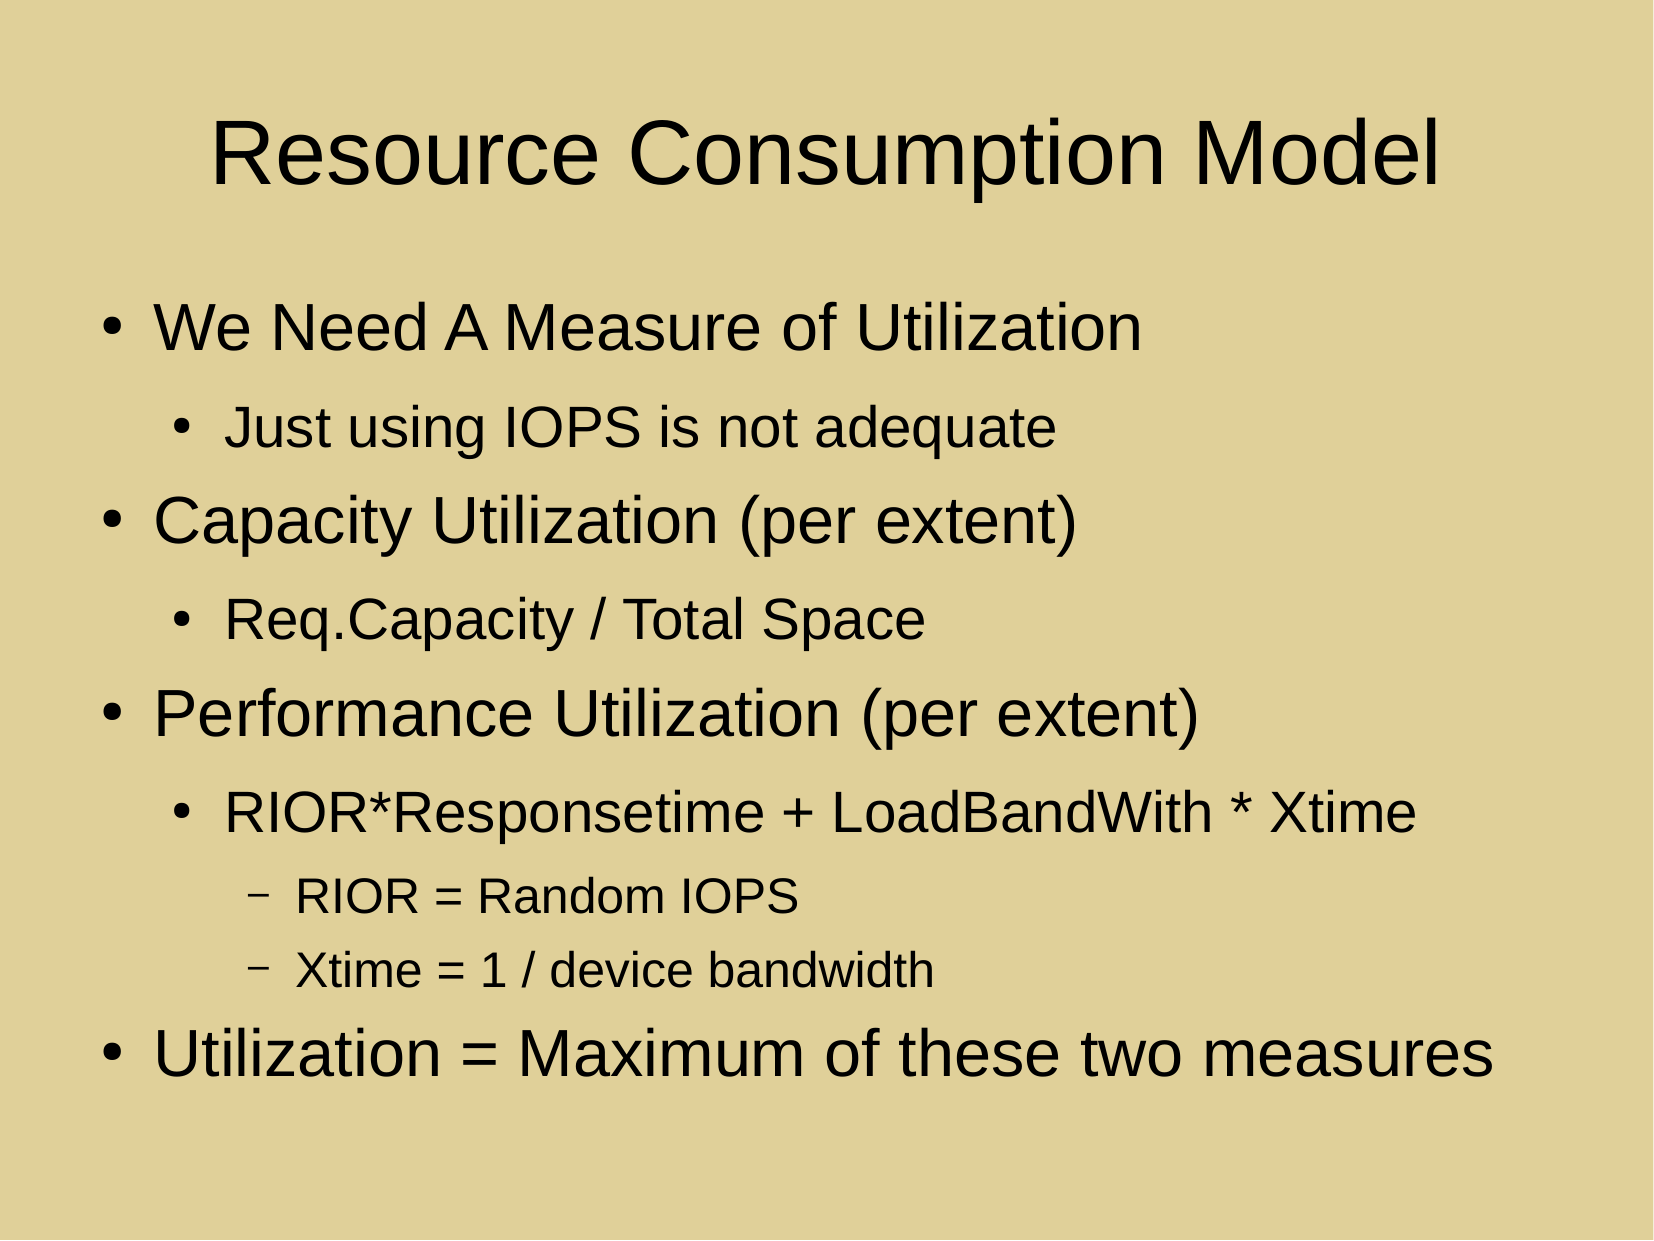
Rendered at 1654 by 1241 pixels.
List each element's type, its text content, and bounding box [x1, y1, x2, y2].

title Resource Consumption Model [82, 49, 1571, 257]
list We Need A Measure of Utilization Just using IOPS is not adequate Capacity Utilization (per extent) Req.Capacity / Total Space Performance Utilization (per extent) RIOR*Responsetime + LoadBandWith * Xtime RIOR = Random IOPS Xtime = 1 / device bandwidth Utilization = Maximum of these two measures [82, 290, 1571, 1109]
